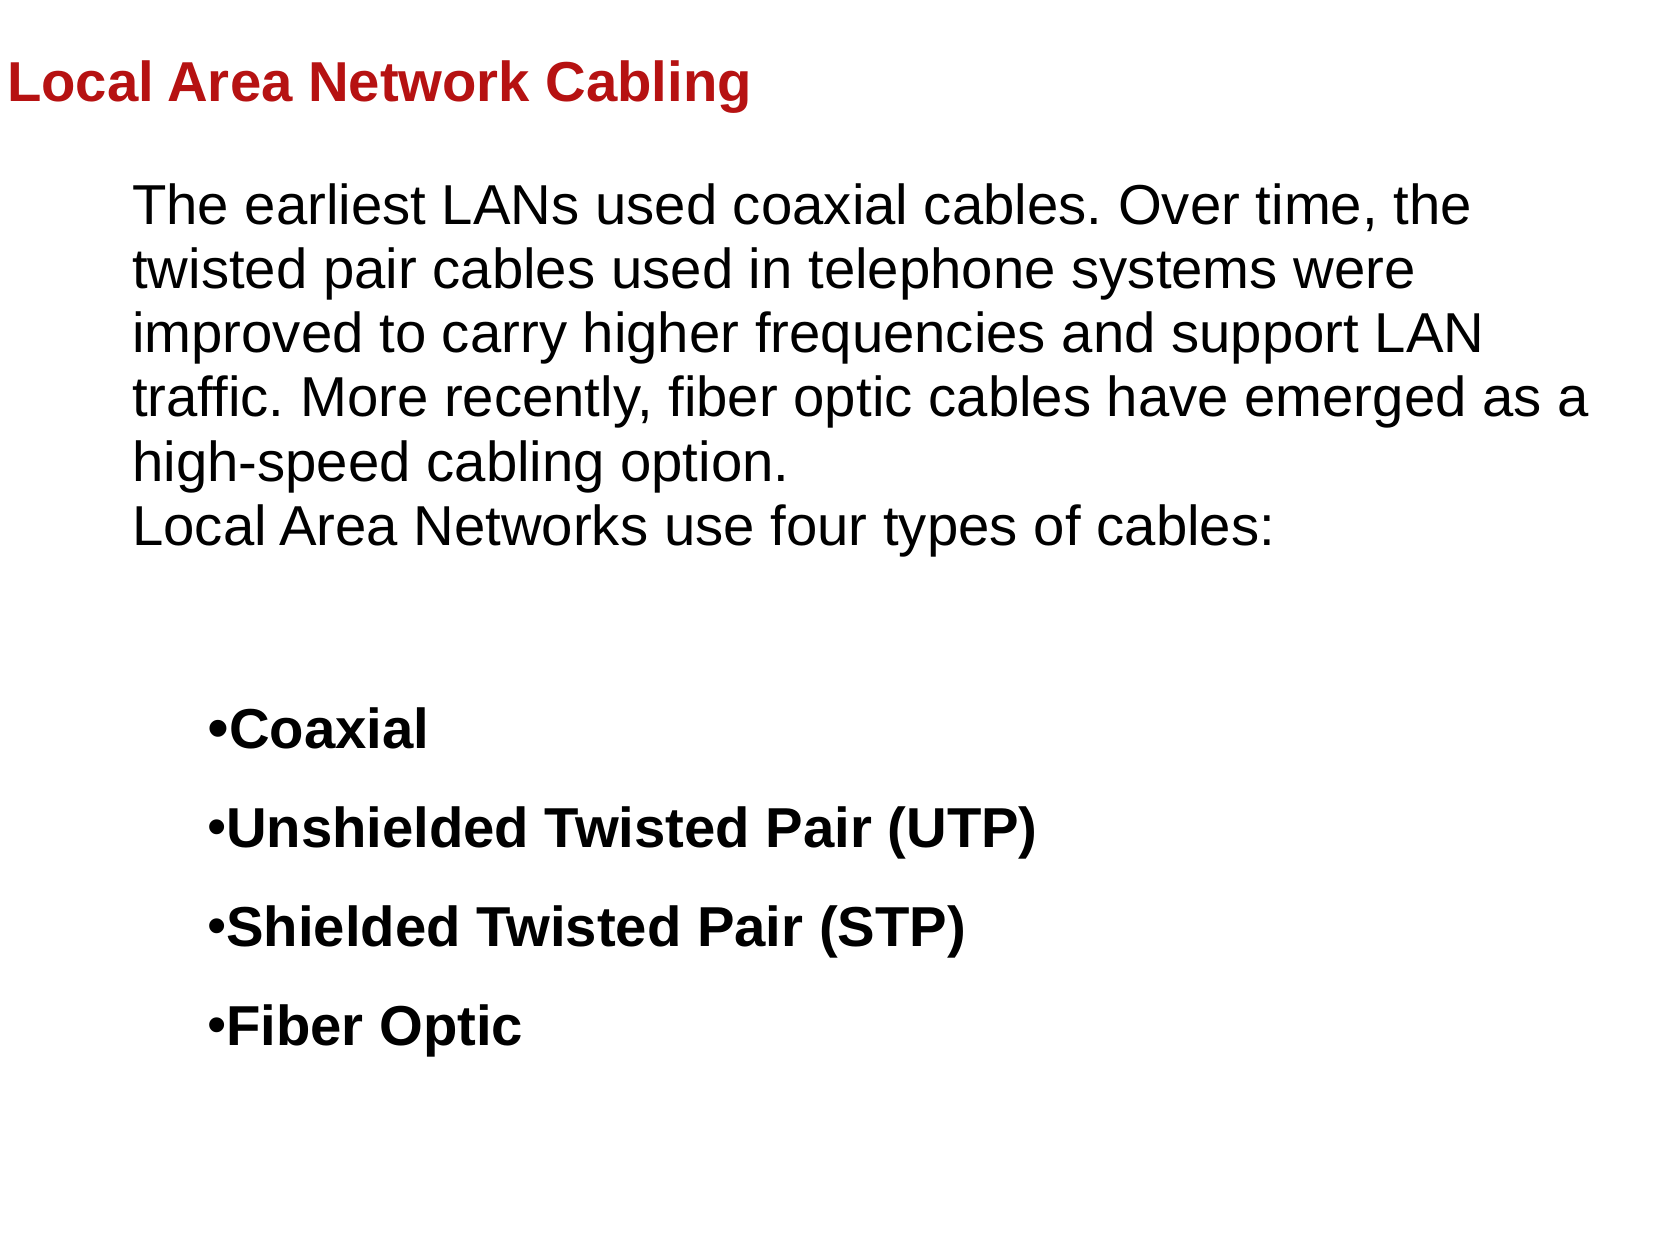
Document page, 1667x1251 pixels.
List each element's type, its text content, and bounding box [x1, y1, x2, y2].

text_box Local Area Network Cabling [7, 50, 764, 150]
text_box Coaxial Unshielded Twisted Pair (UTP) Shielded Twisted Pair (STP) Fiber Optic [132, 637, 1618, 1059]
text_box The earliest LANs used coaxial cables. Over time, the twisted pair cables used in telephone systems were improved to carry higher frequencies and support LAN traffic. More recently, fiber optic cables have emerged as a high-speed cabling option. Local Area Networks use four types of cables: [132, 173, 1618, 558]
